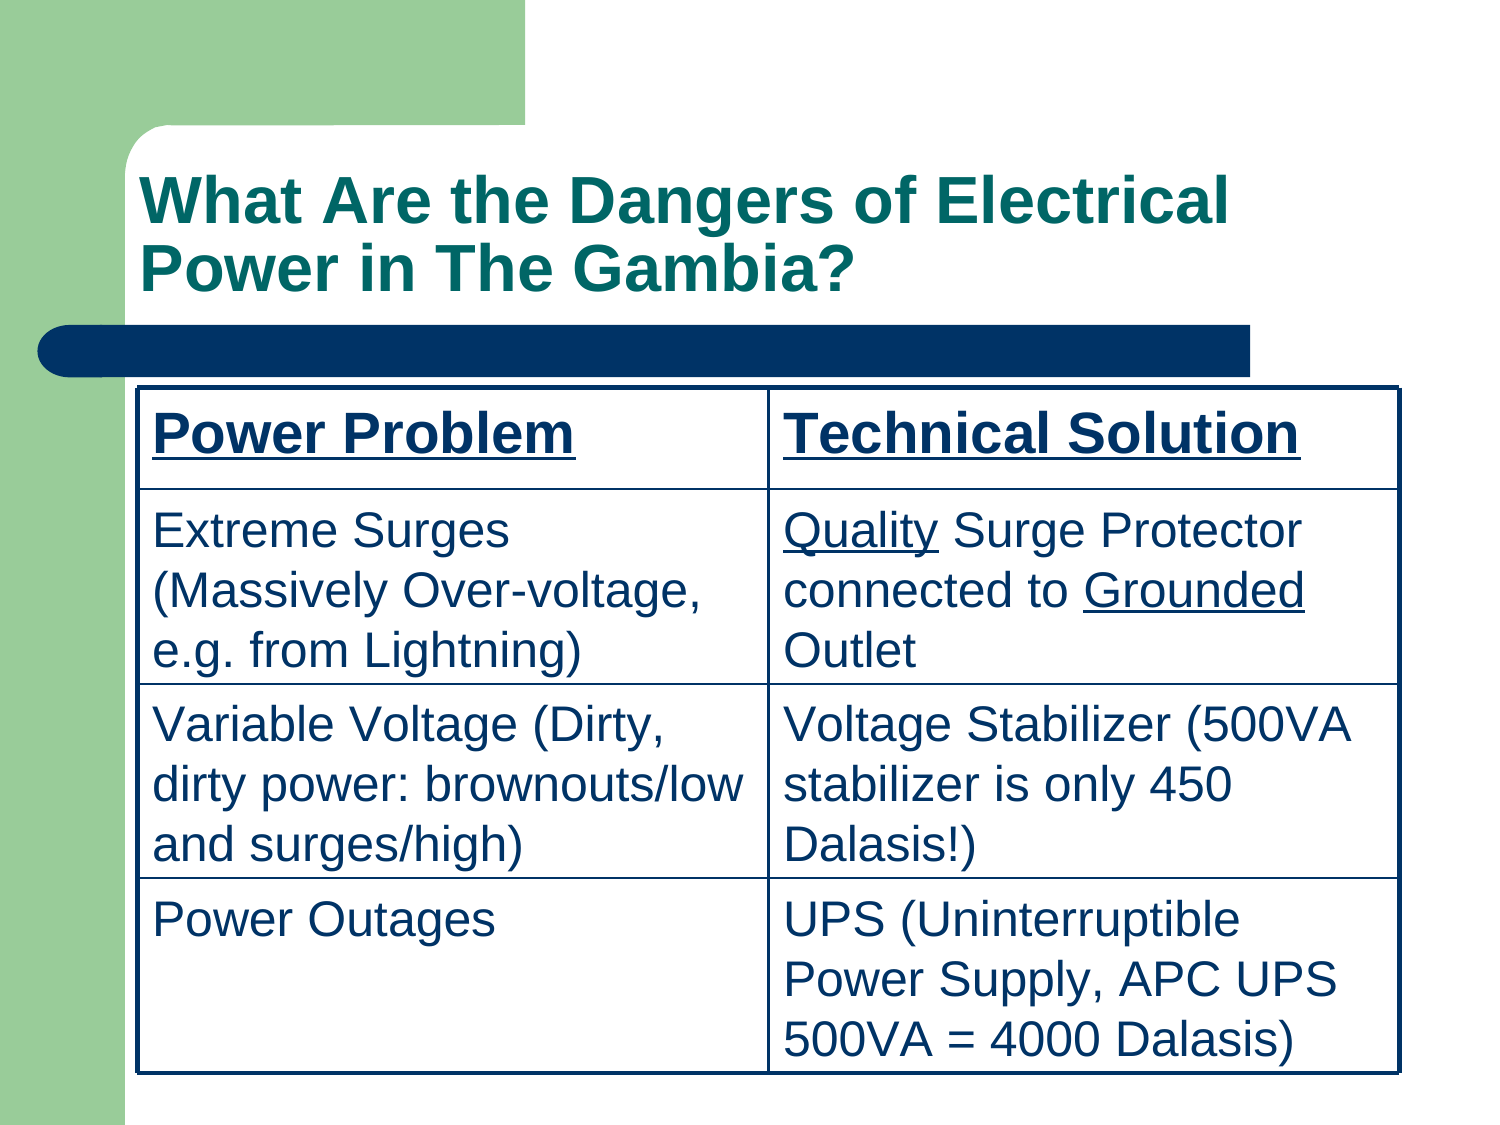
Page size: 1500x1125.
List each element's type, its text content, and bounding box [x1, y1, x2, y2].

text_box Variable Voltage (Dirty, dirty power: brownouts/low and surges/high) [140, 685, 767, 877]
text_box Quality Surge Protector connected to Grounded Outlet [770, 490, 1397, 683]
title What Are the Dangers of Electrical Power in The Gambia? [124, 124, 1425, 313]
text_box Power Outages [140, 879, 767, 1071]
text_box Voltage Stabilizer (500VA stabilizer is only 450 Dalasis!) [770, 685, 1397, 877]
text_box UPS (Uninterruptible Power Supply, APC UPS 500VA = 4000 Dalasis) [770, 879, 1397, 1071]
text_box Power Problem [140, 390, 767, 488]
text_box Technical Solution [770, 390, 1397, 488]
text_box Extreme Surges (Massively Over-voltage, e.g. from Lightning) [140, 490, 767, 683]
